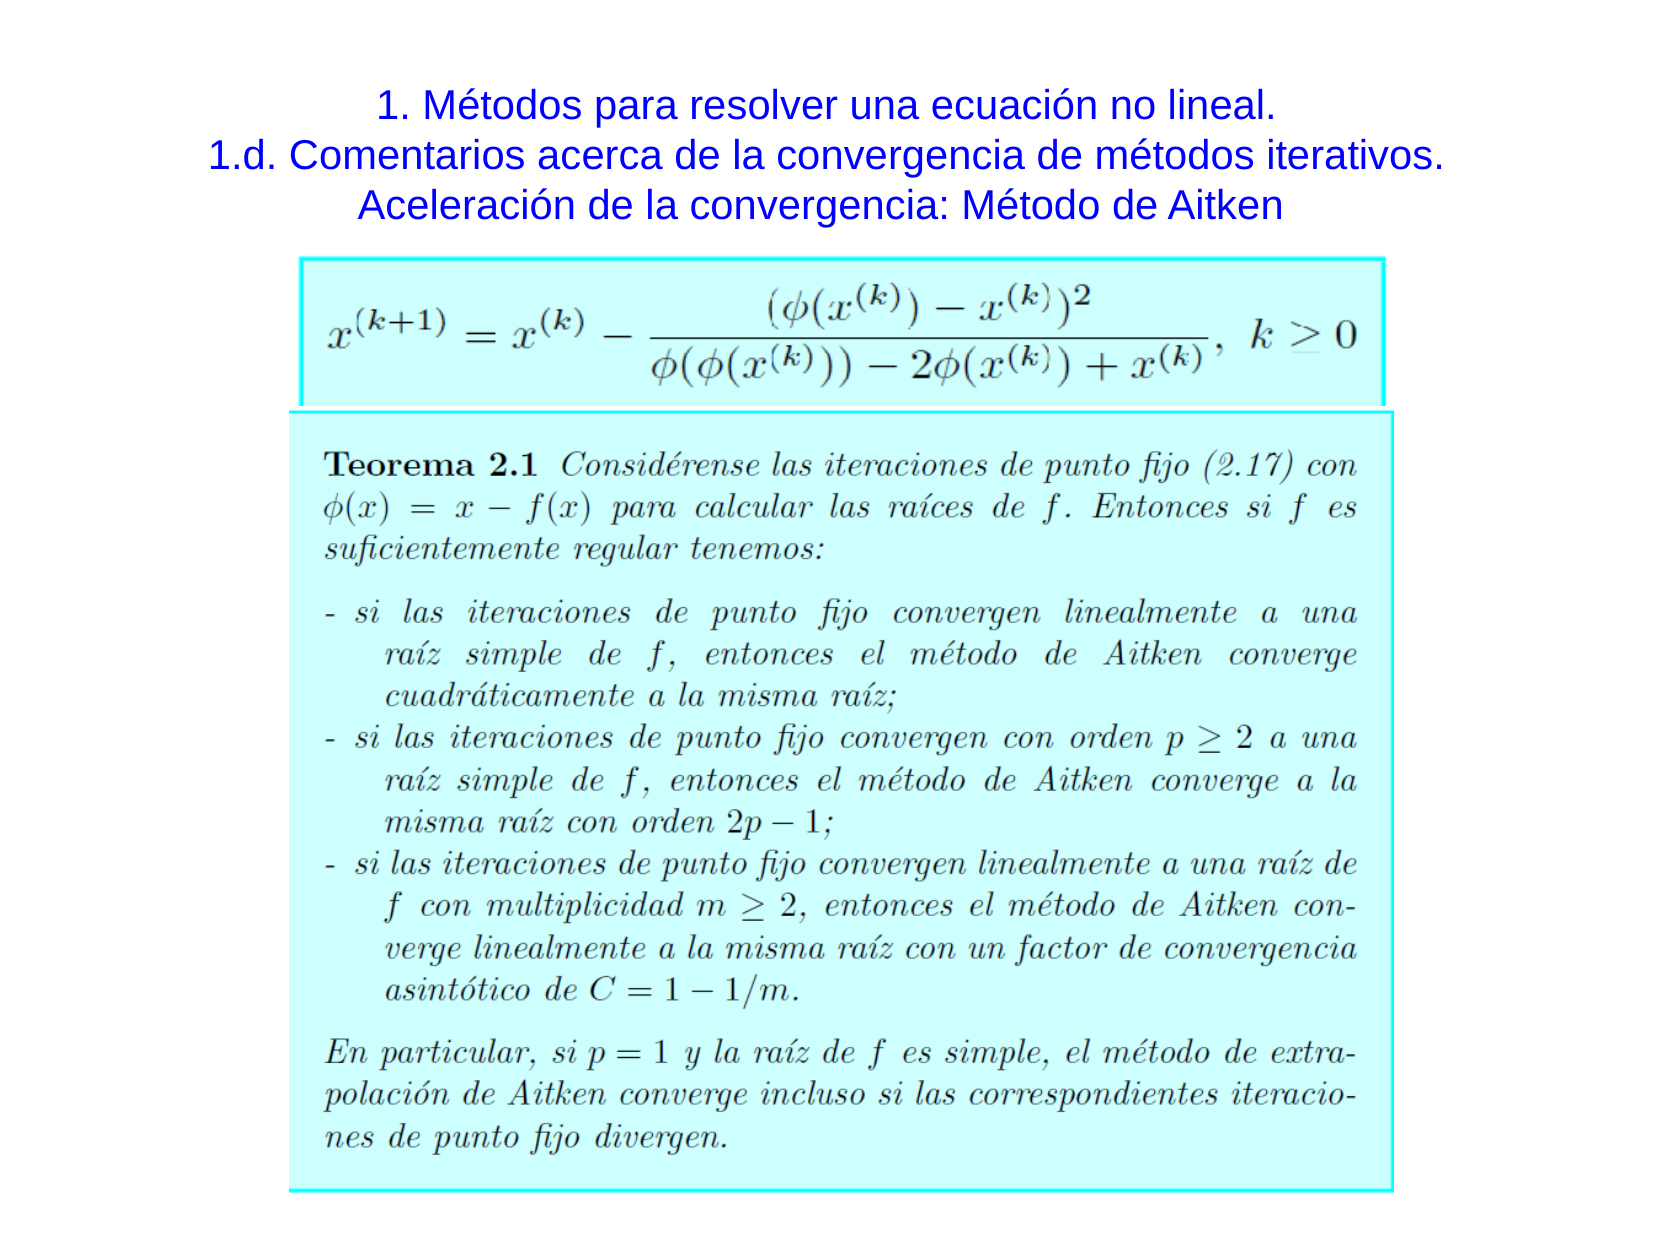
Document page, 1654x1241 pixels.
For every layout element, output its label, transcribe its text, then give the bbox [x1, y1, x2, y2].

title 1. Métodos para resolver una ecuación no lineal. 1.d. Comentarios acerca de la convergencia de métodos iterativos. Aceleración de la convergencia: Método de Aitken [82, 49, 1571, 257]
picture [289, 236, 1394, 1193]
